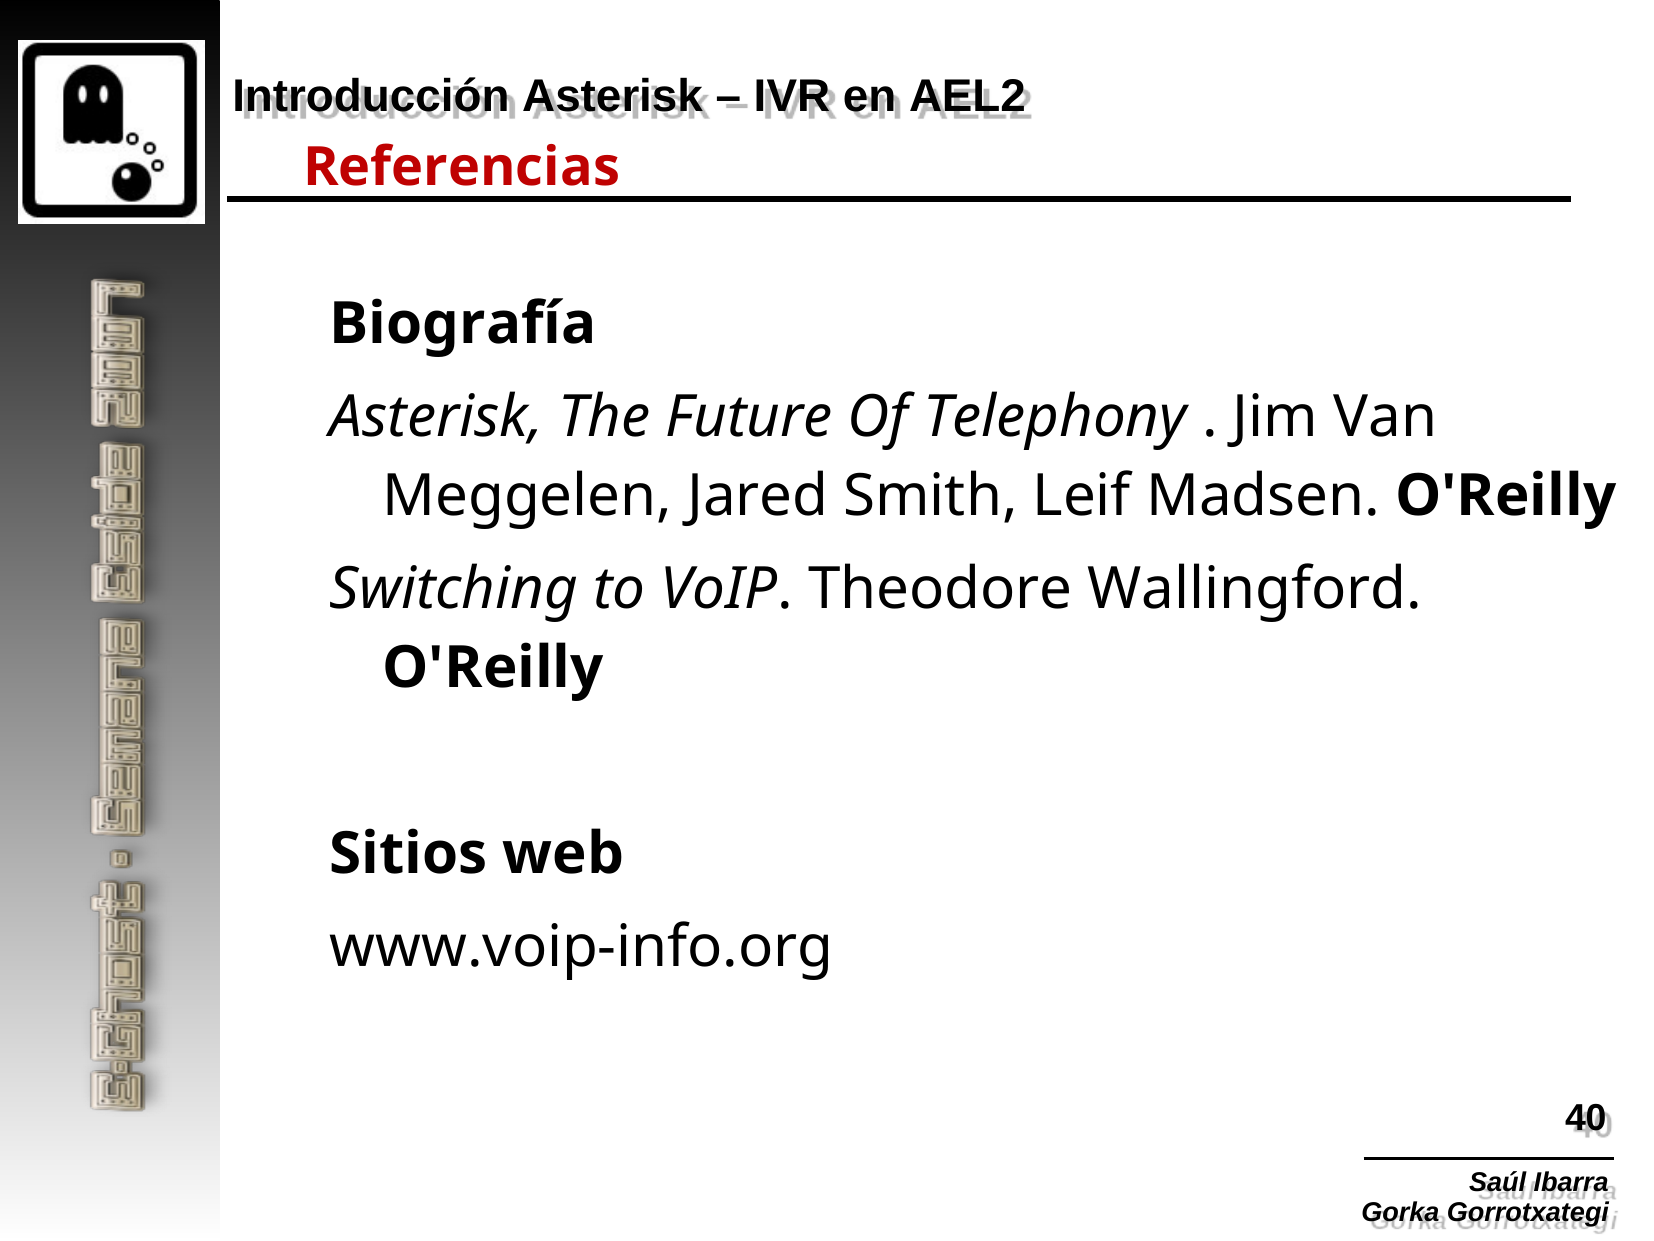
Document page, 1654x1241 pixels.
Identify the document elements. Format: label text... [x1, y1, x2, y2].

picture [51, 250, 180, 1122]
title Referencias [303, 125, 1624, 204]
picture [18, 40, 205, 224]
list Biografía Asterisk, The Future Of Telephony . Jim Van Meggelen, Jared Smith, Leif Madsen. O'Reilly Switching to VoIP. Theodore Wallingford. O'Reilly Sitios web www.voip-info.org [312, 281, 1625, 1241]
